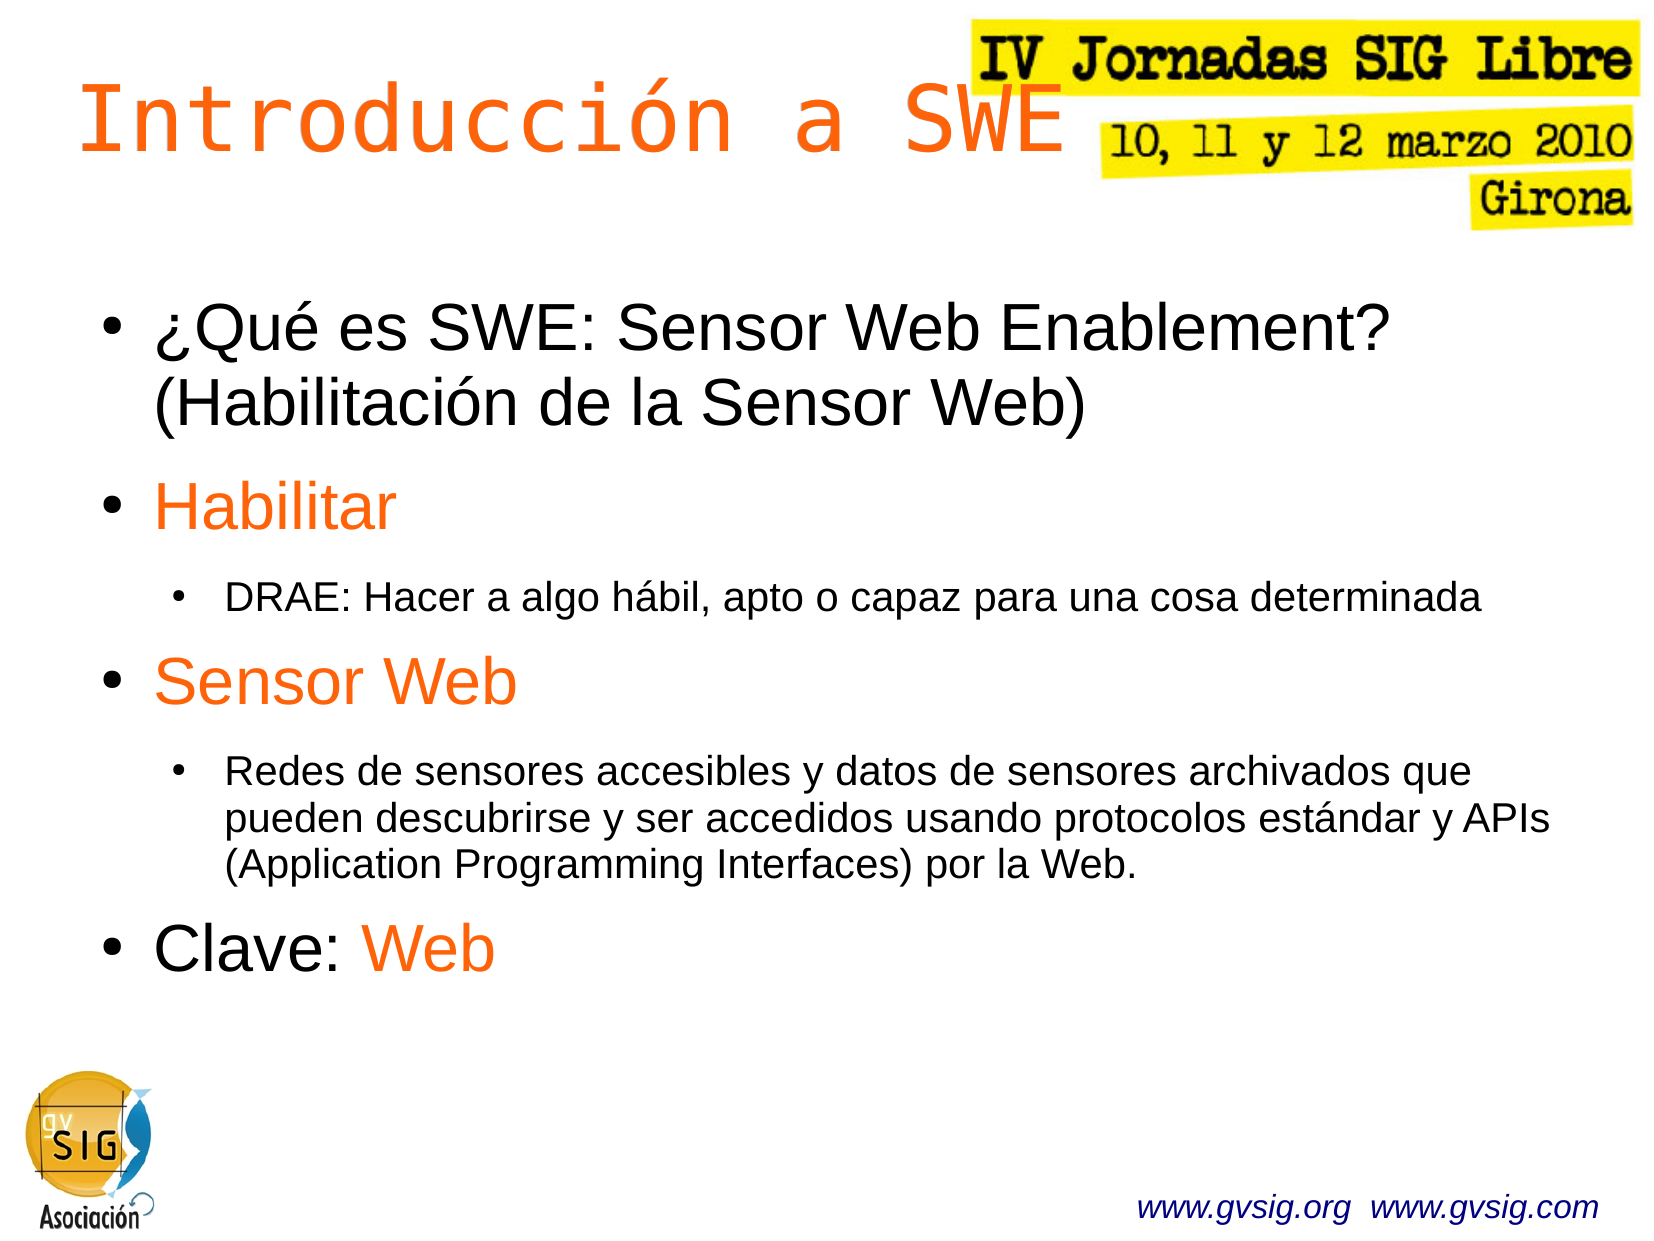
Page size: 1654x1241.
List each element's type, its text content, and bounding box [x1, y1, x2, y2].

list ¿Qué es SWE: Sensor Web Enablement? (Habilitación de la Sensor Web) Habilitar DRAE: Hacer a algo hábil, apto o capaz para una cosa determinada Sensor Web Redes de sensores accesibles y datos de sensores archivados que pueden descubrirse y ser accedidos usando protocolos estándar y APIs (Application Programming Interfaces) por la Web. Clave: Web [82, 290, 1571, 1109]
picture [956, 0, 1654, 276]
picture [0, 1062, 178, 1241]
text_box Introducción a SWE [59, 59, 1471, 182]
